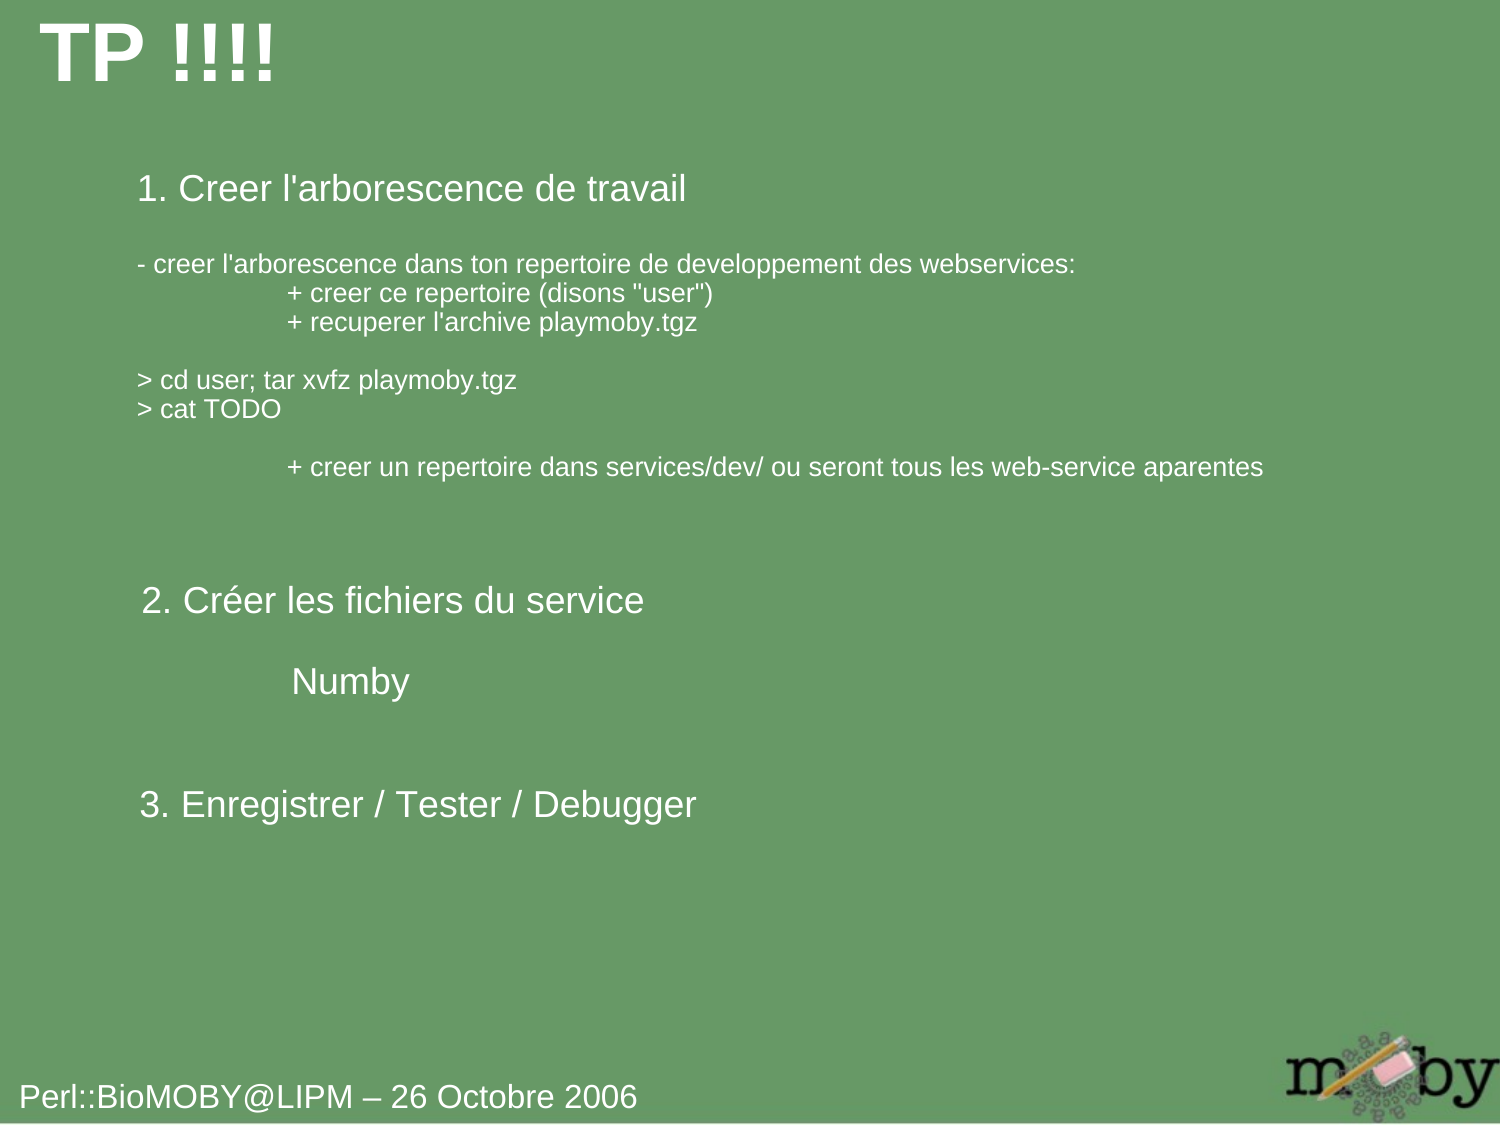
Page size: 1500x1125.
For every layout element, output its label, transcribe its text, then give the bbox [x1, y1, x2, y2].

text_box TP !!!! [0, 9, 1497, 43]
picture [0, 0, 1500, 1125]
text_box 1. Creer l'arborescence de travail - creer l'arborescence dans ton repertoire de developpement des webservices: + creer ce repertoire (disons "user") + recuperer l'archive playmoby.tgz > cd user; tar xvfz playmoby.tgz > cat TODO + creer un repertoire dans services/dev/ ou seront tous les web-service aparentes [136, 169, 1262, 211]
text_box 2. Créer les fichiers du service Numby [141, 581, 645, 608]
text_box TP !!!! [108, 33, 131, 43]
